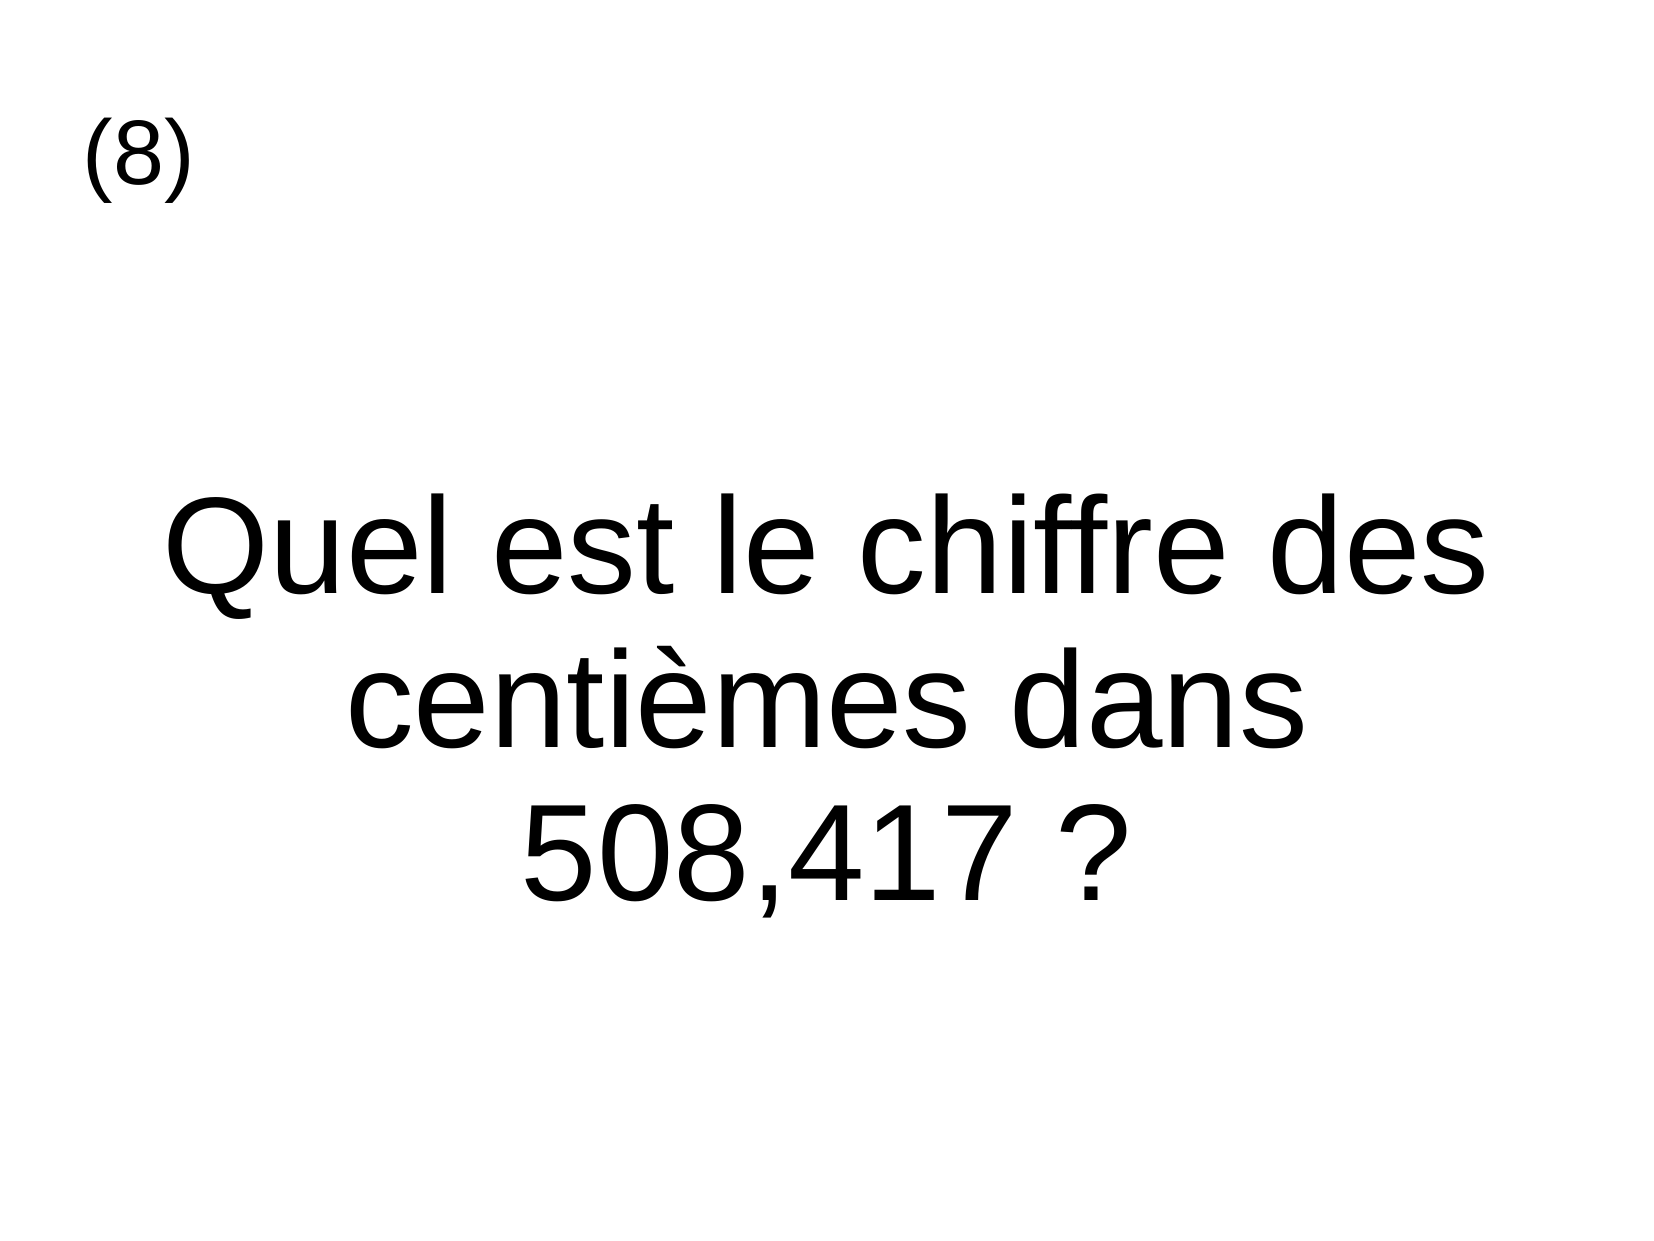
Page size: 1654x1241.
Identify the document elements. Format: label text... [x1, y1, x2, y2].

title (8) [82, 56, 1571, 250]
subtitle Quel est le chiffre des centièmes dans 508,417 ? [82, 297, 1571, 1102]
